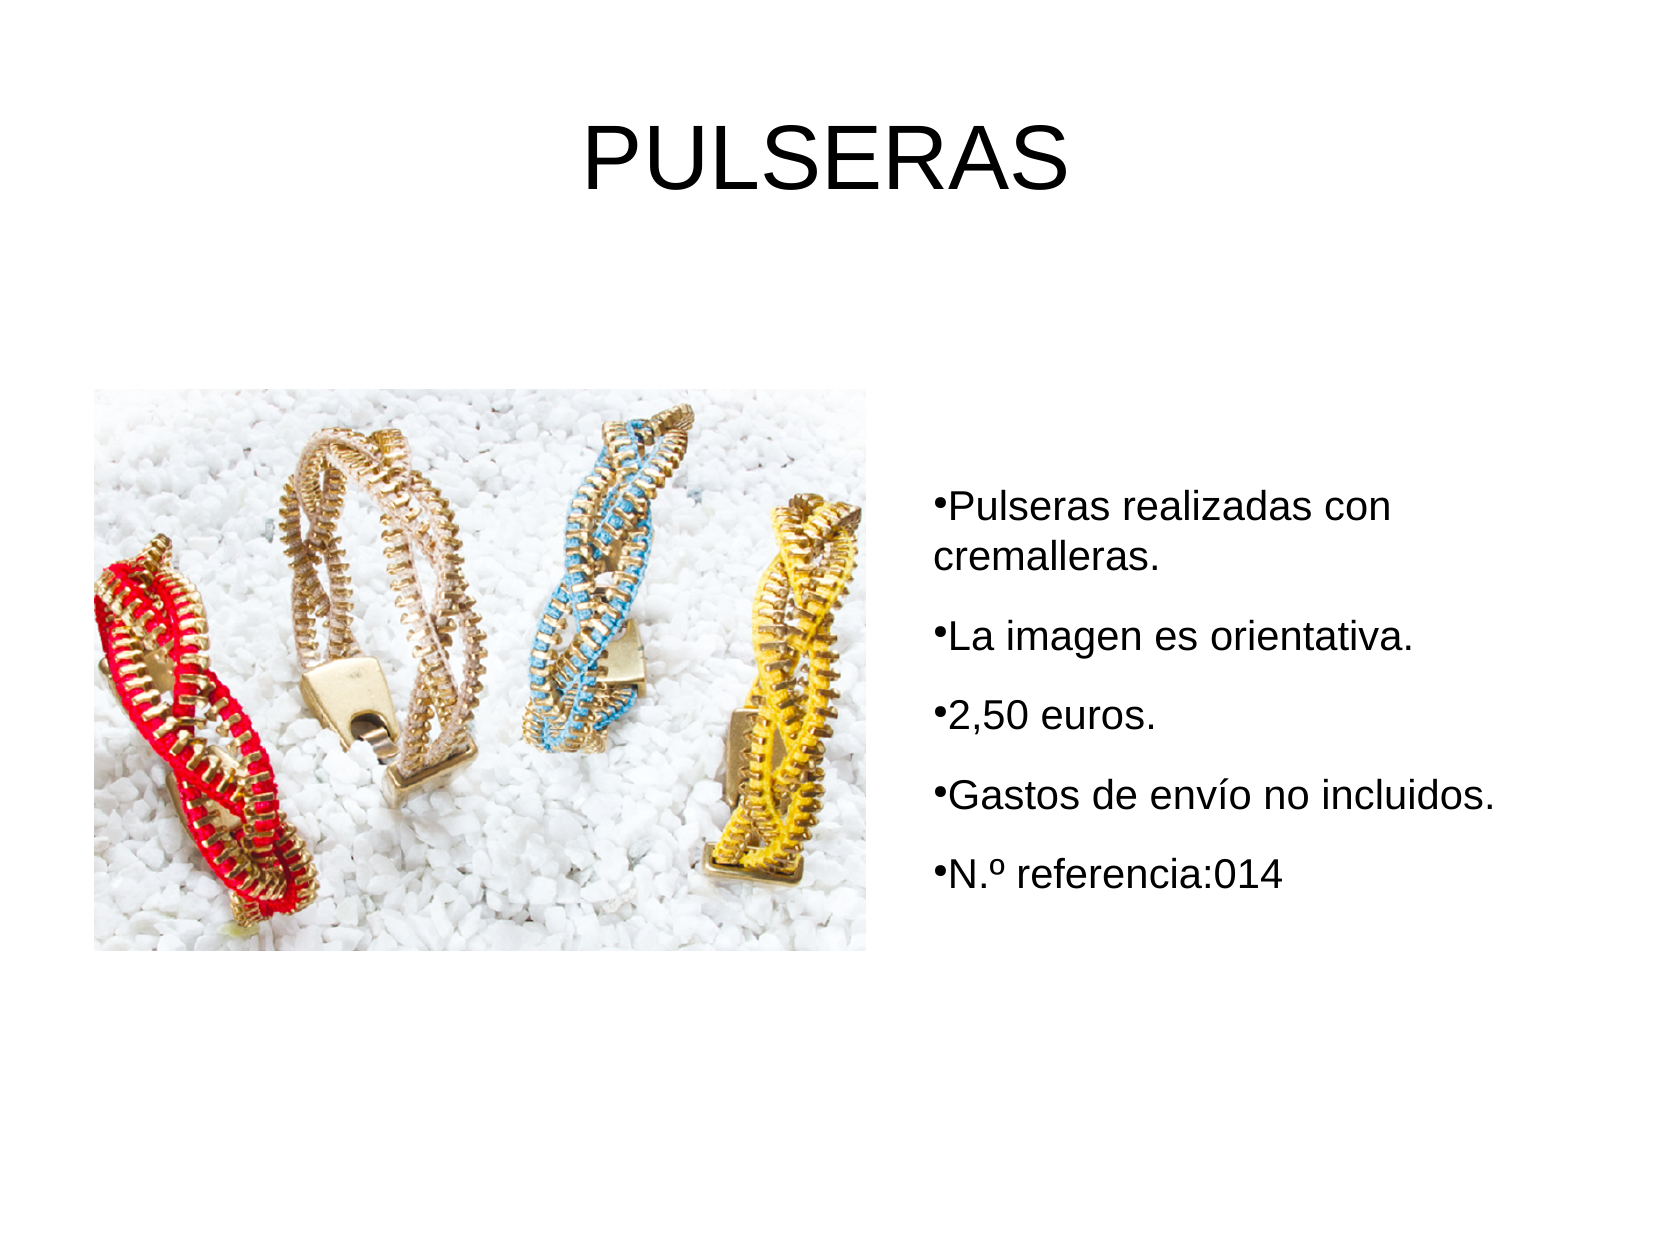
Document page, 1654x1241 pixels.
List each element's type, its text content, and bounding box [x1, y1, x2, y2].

title PULSERAS [82, 49, 1571, 257]
list Pulseras realizadas con cremalleras. La imagen es orientativa. 2,50 euros. Gastos de envío no incluidos. N.º referencia:014 [933, 478, 1619, 1099]
picture [94, 389, 866, 951]
